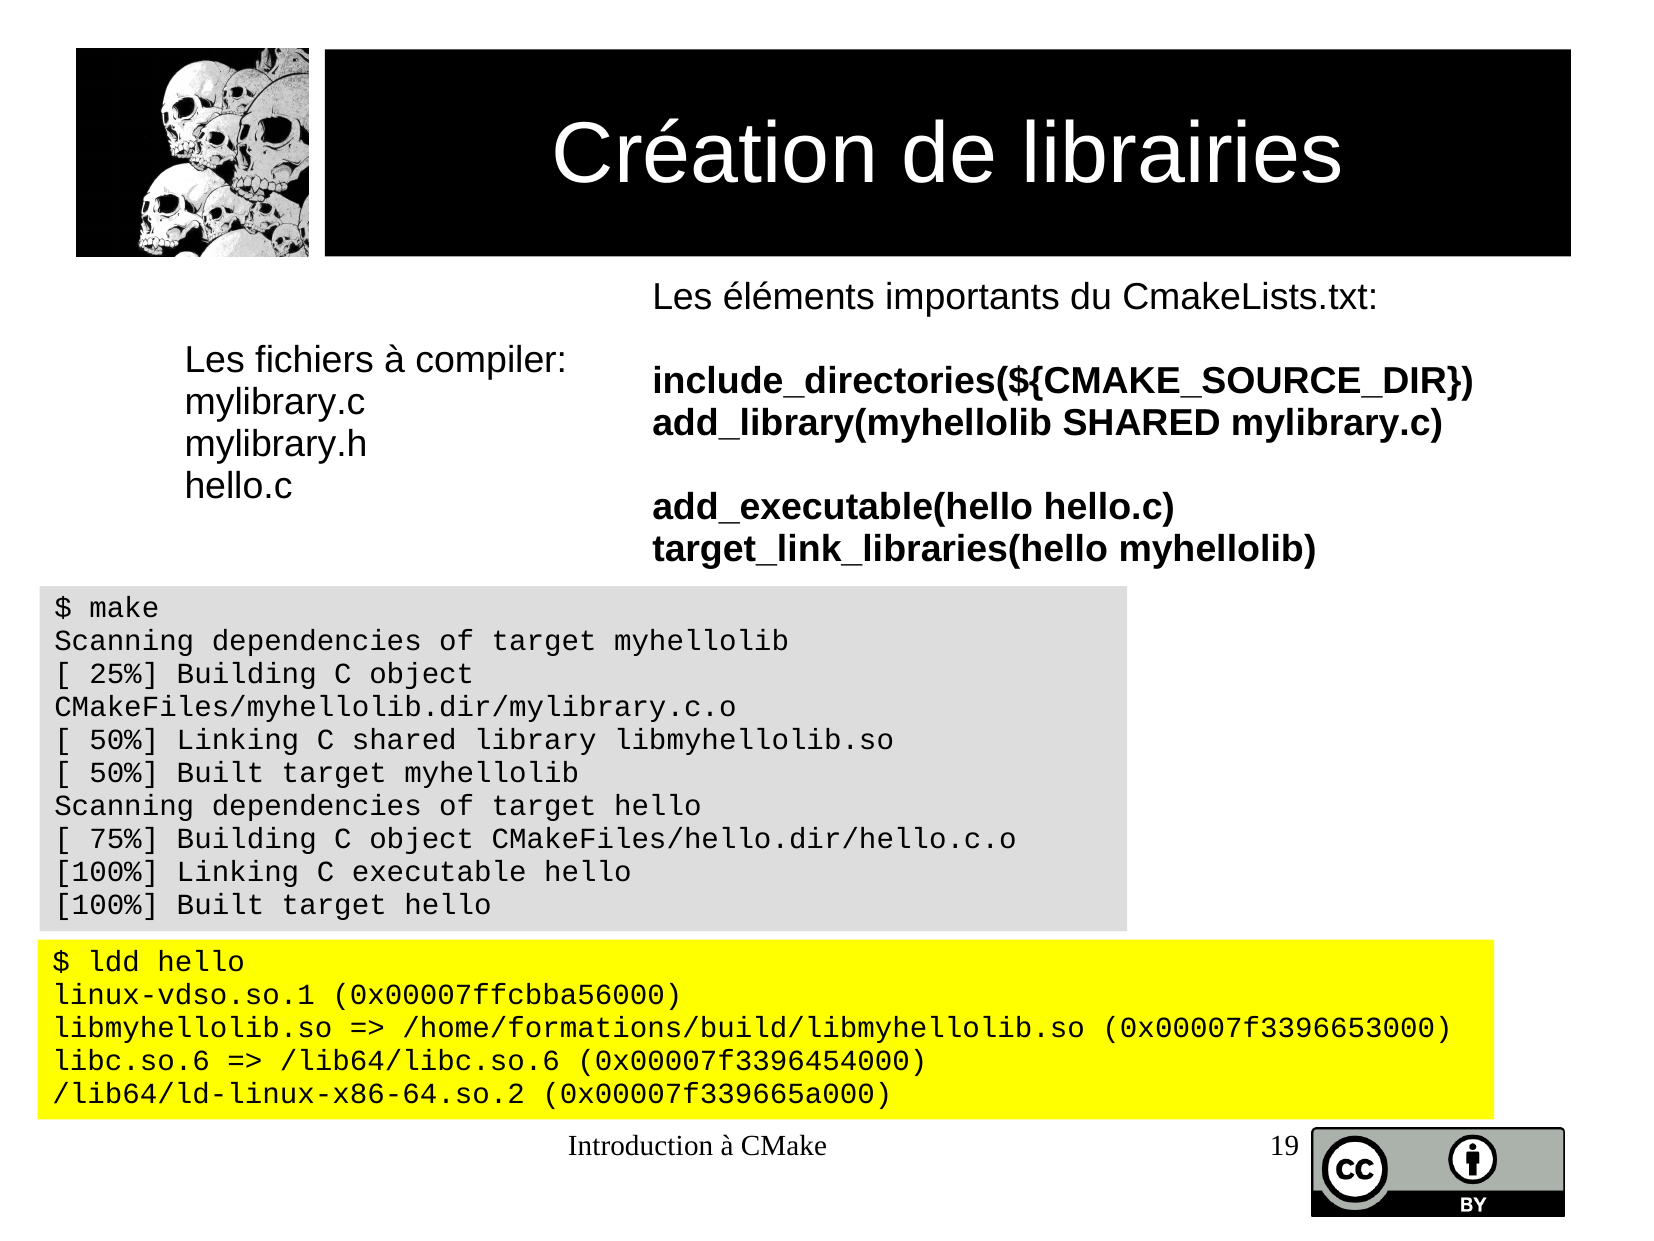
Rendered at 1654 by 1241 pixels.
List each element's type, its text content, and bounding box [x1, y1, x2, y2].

title Création de librairies [324, 49, 1571, 257]
text_box $ make Scanning dependencies of target myhellolib [ 25%] Building C object CMakeFiles/myhellolib.dir/mylibrary.c.o [ 50%] Linking C shared library libmyhellolib.so [ 50%] Built target myhellolib Scanning dependencies of target hello [ 75%] Building C object CMakeFiles/hello.dir/hello.c.o [100%] Linking C executable hello [100%] Built target hello [39, 586, 1128, 932]
picture [76, 48, 309, 257]
picture [1311, 1127, 1565, 1217]
text_box $ ldd hello linux-vdso.so.1 (0x00007ffcbba56000) libmyhellolib.so => /home/formations/build/libmyhellolib.so (0x00007f3396653000) libc.so.6 => /lib64/libc.so.6 (0x00007f3396454000) /lib64/ld-linux-x86-64.so.2 (0x00007f339665a000) [37, 939, 1495, 1120]
text_box Les fichiers à compiler: mylibrary.c mylibrary.h hello.c [169, 331, 583, 515]
text_box Les éléments importants du CmakeLists.txt: include_directories(${CMAKE_SOURCE_DIR}) add_library(myhellolib SHARED mylibrary.c) add_executable(hello hello.c) target_link_libraries(hello myhellolib) [637, 268, 1564, 583]
